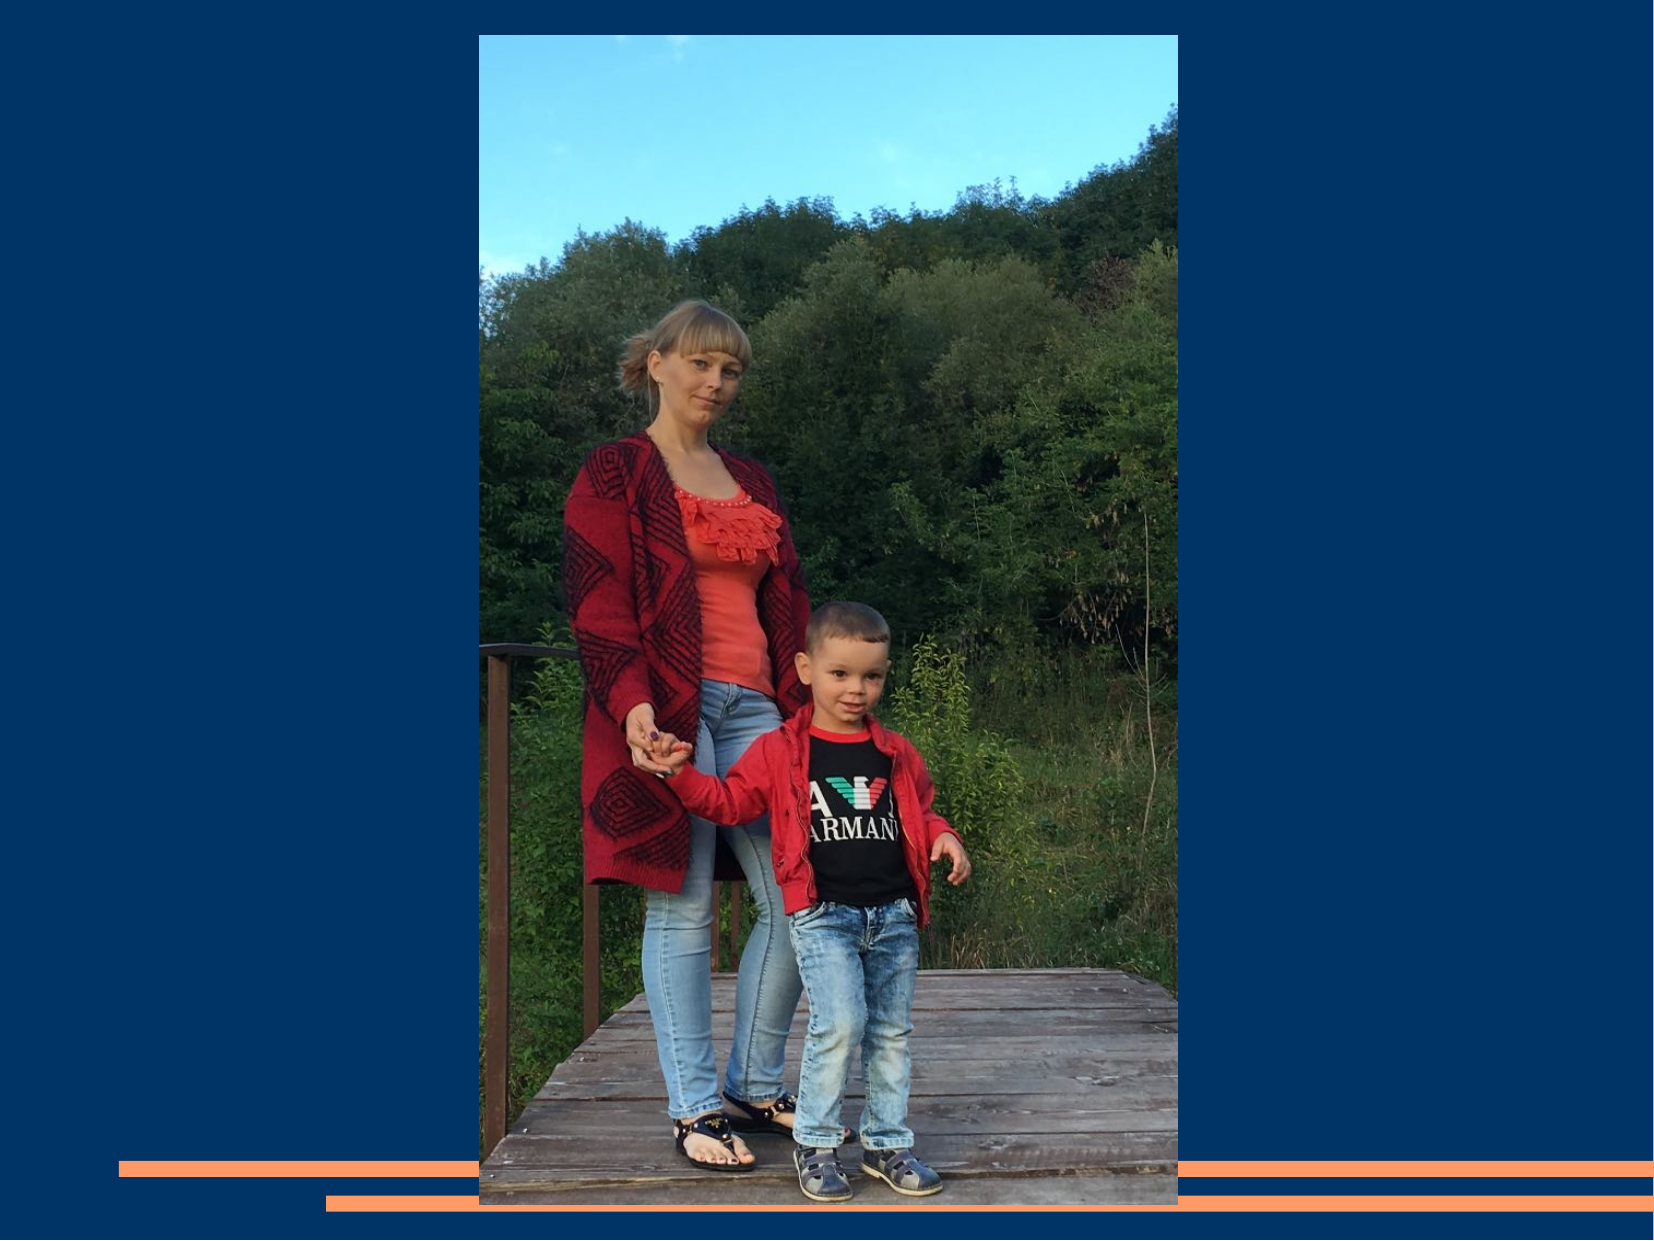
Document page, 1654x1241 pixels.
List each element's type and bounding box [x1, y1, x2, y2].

picture [479, 35, 1178, 1205]
